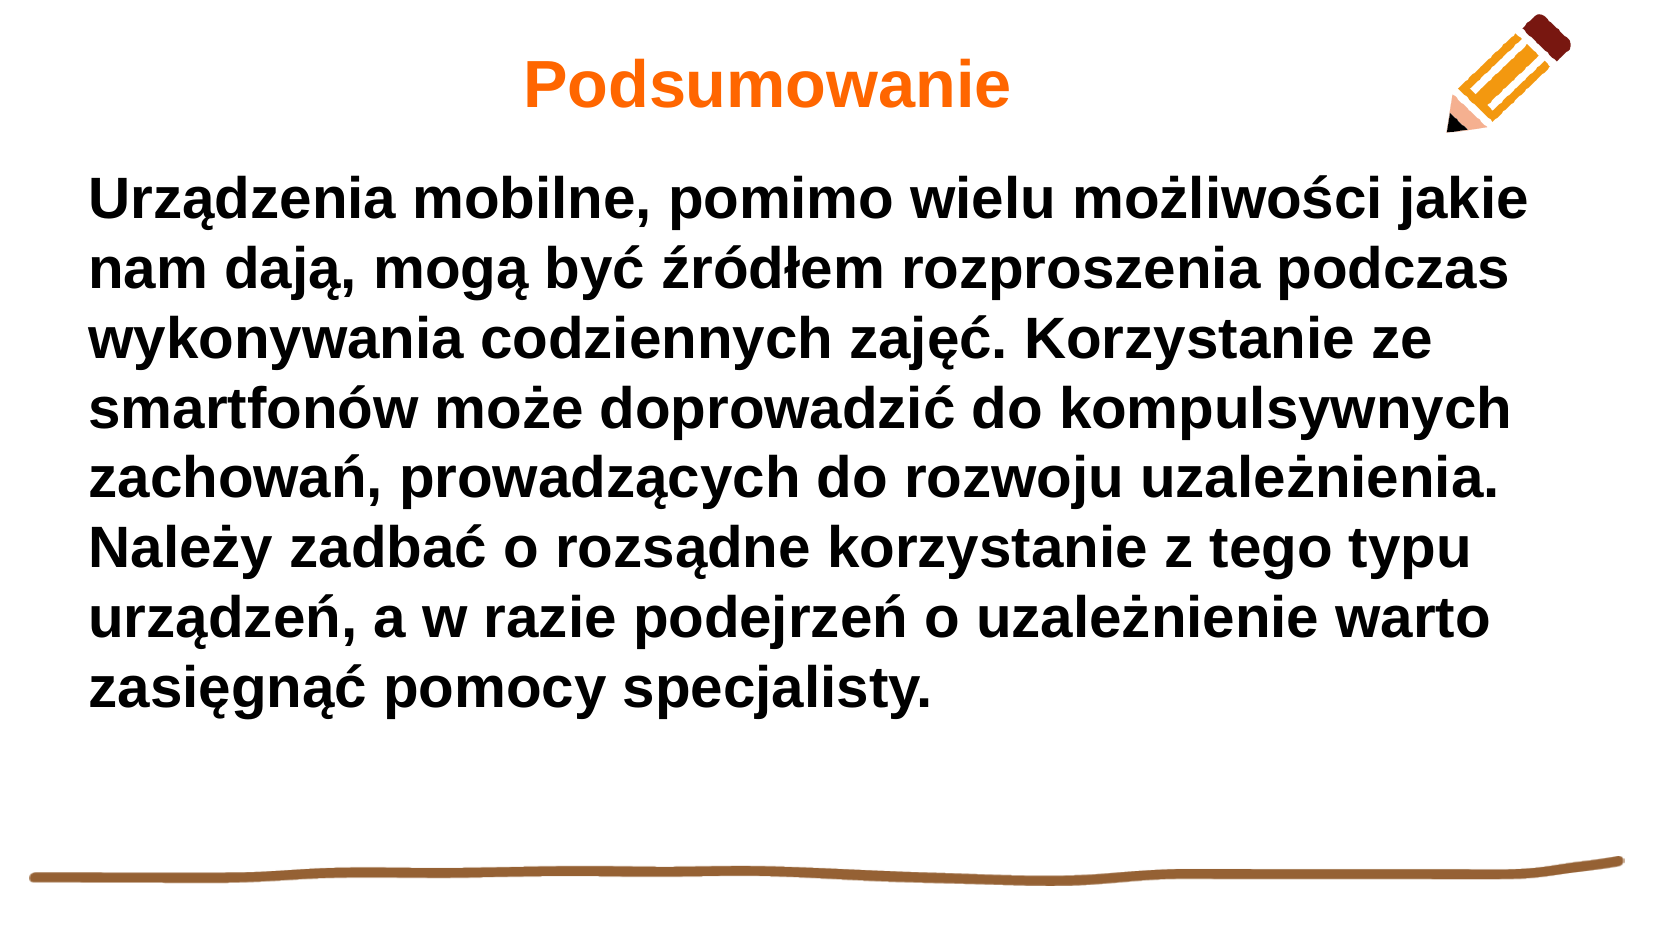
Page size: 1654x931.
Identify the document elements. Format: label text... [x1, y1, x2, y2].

picture [1446, 14, 1571, 133]
picture [29, 856, 1625, 886]
list Urządzenia mobilne, pomimo wielu możliwości jakie nam dają, mogą być źródłem rozproszenia podczas wykonywania codziennych zajęć. Korzystanie ze smartfonów może doprowadzić do kompulsywnych zachowań, prowadzących do rozwoju uzależnienia. Należy zadbać o rozsądne korzystanie z tego typu urządzeń, a w razie podejrzeń o uzależnienie warto zasięgnąć pomocy specjalisty. [88, 160, 1565, 848]
title Podsumowanie [88, 29, 1447, 133]
